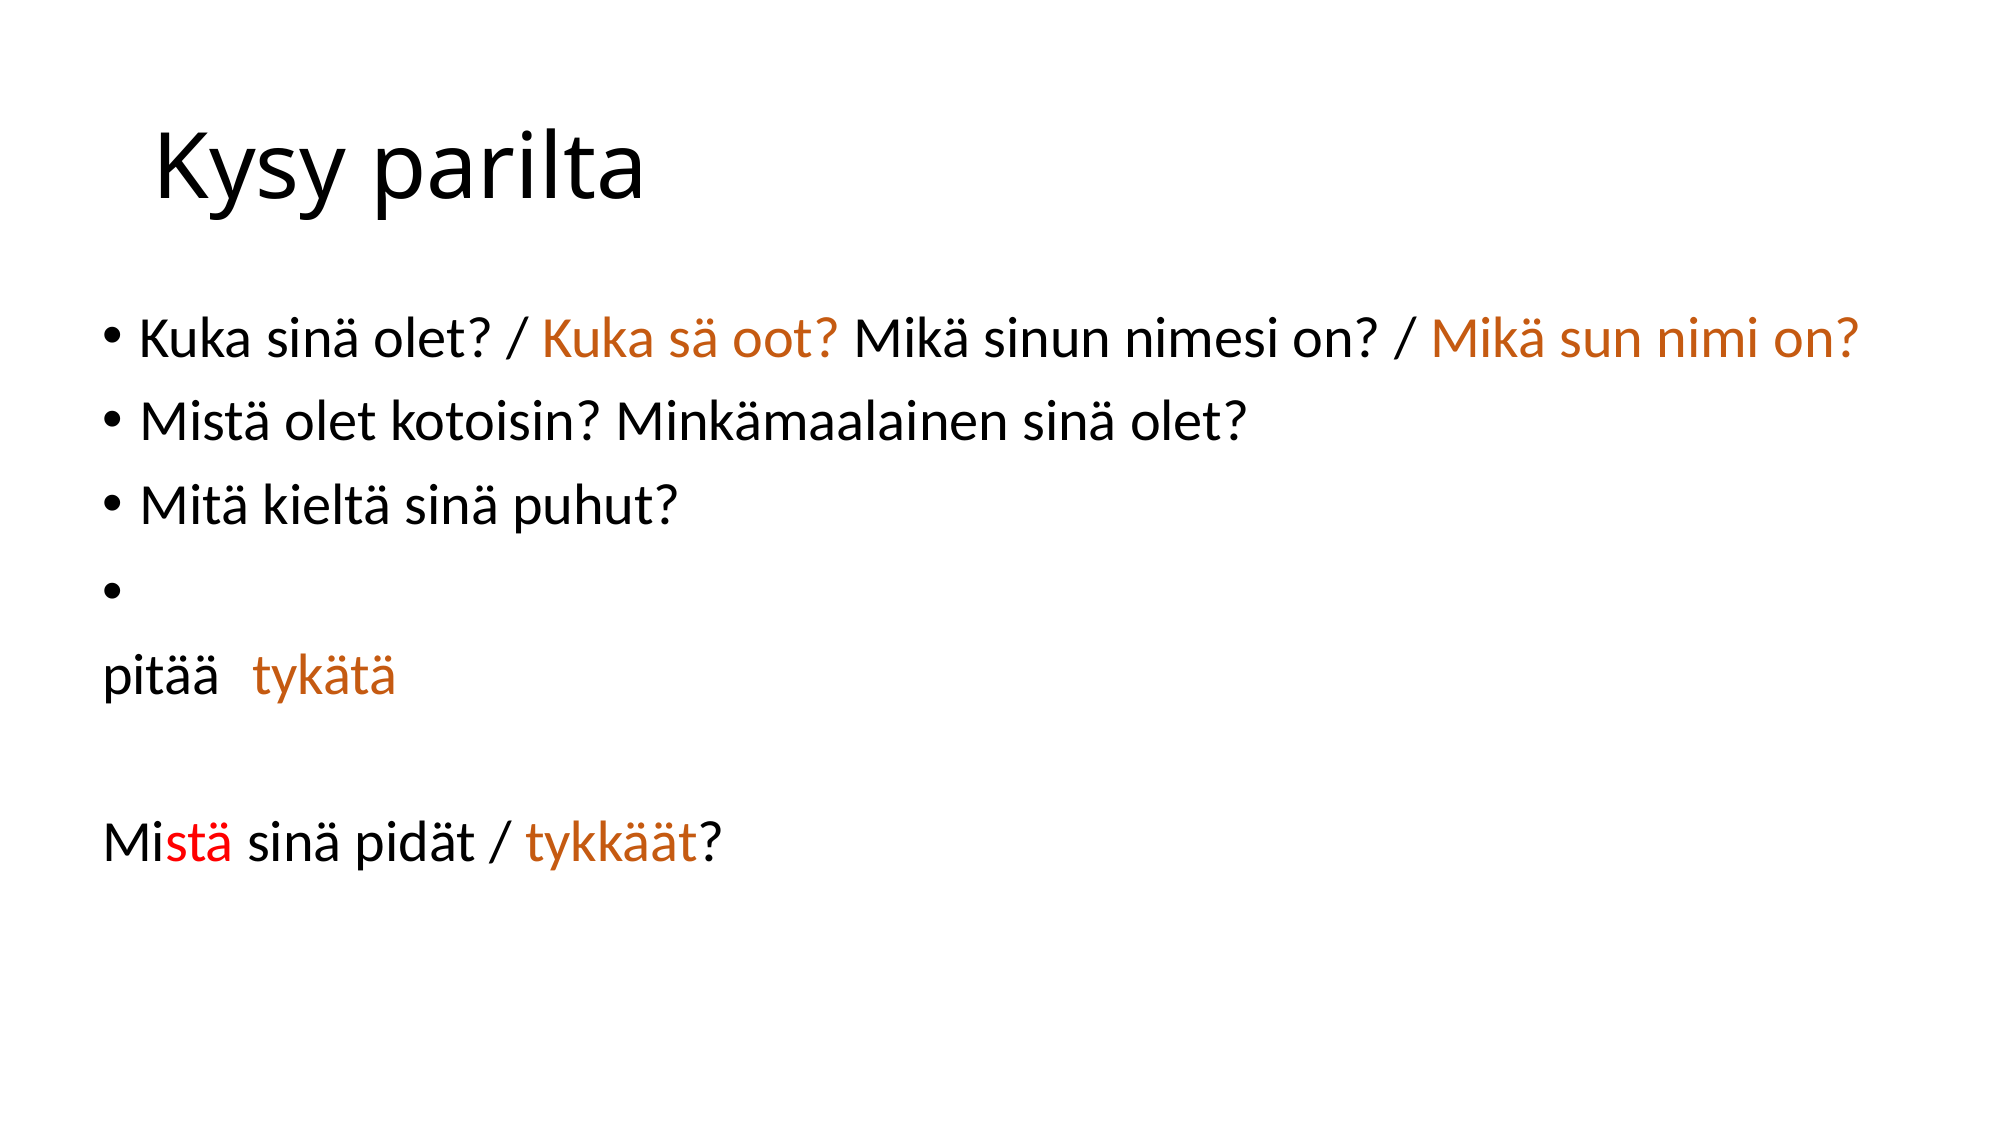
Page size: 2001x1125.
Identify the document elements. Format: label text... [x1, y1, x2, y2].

list Kuka sinä olet? / Kuka sä oot? Mikä sinun nimesi on? / Mikä sun nimi on? Mistä olet kotoisin? Minkämaalainen sinä olet? Mitä kieltä sinä puhut? pitää tykätä Mistä sinä pidät / tykkäät? [87, 299, 1923, 1014]
title Kysy parilta [137, 59, 1863, 278]
